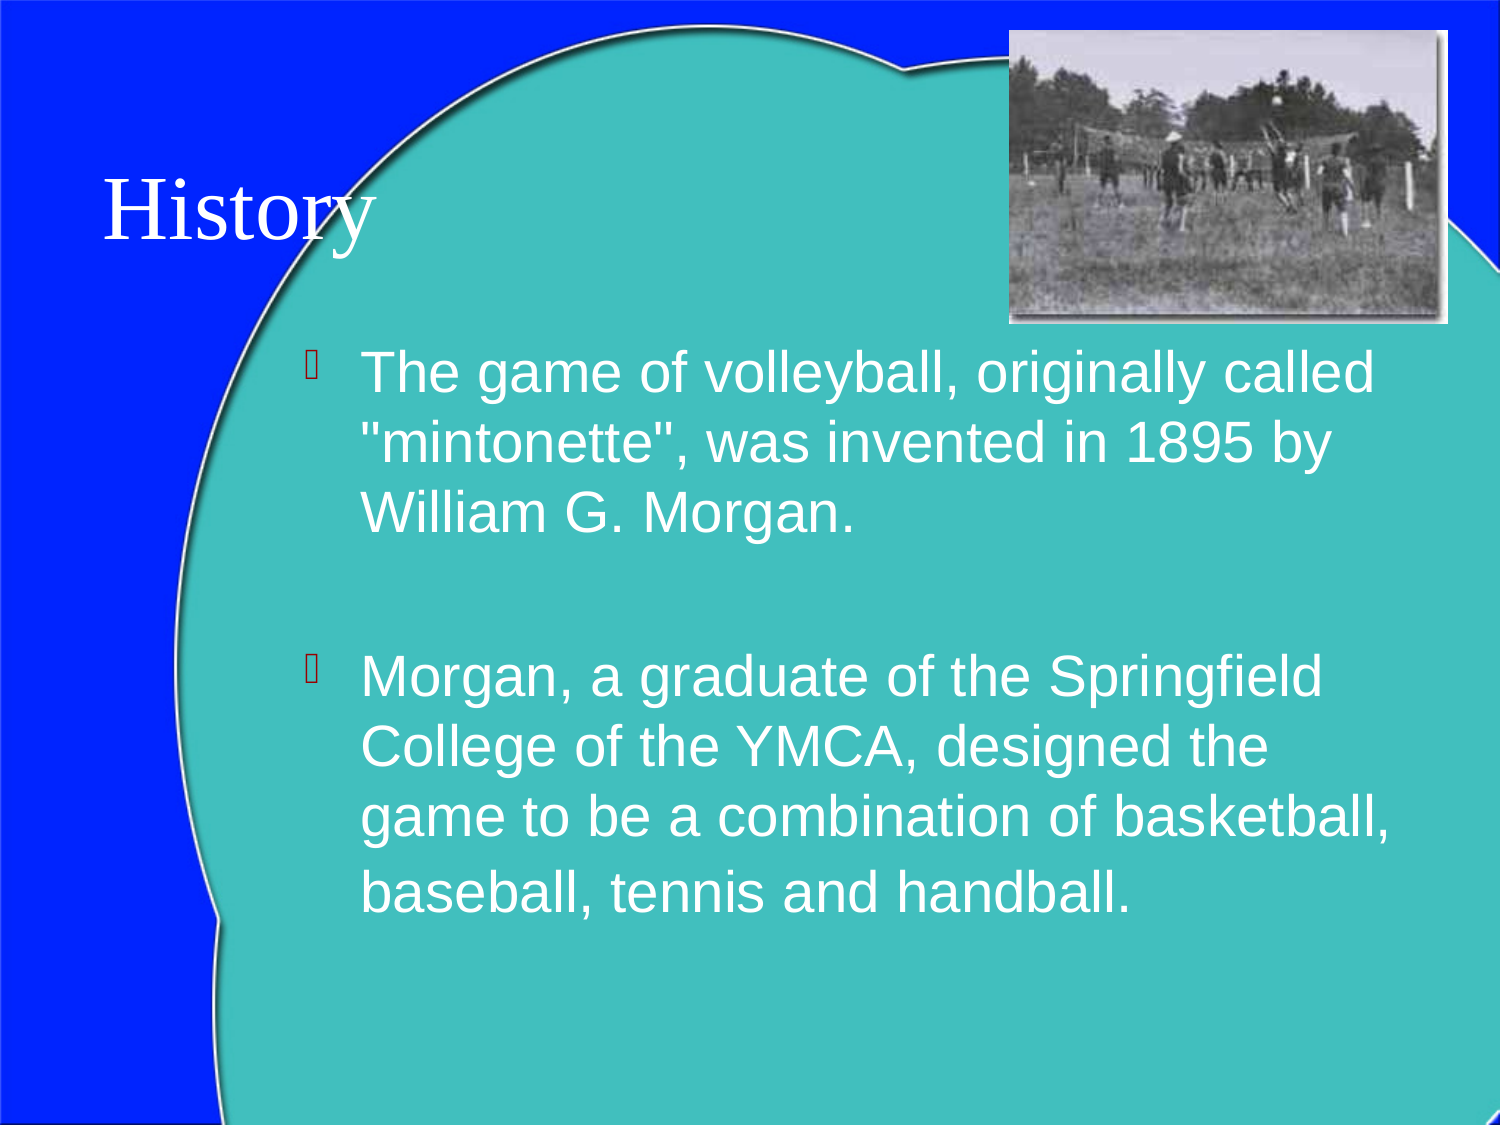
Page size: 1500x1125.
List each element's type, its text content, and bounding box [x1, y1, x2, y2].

picture [0, 0, 1500, 1125]
title History [87, 77, 1009, 266]
list The game of volleyball, originally called "mintonette", was invented in 1895 by William G. Morgan. Morgan, a graduate of the Springfield College of the YMCA, designed the game to be a combination of basketball, baseball, tennis and handball. [289, 326, 1437, 1069]
